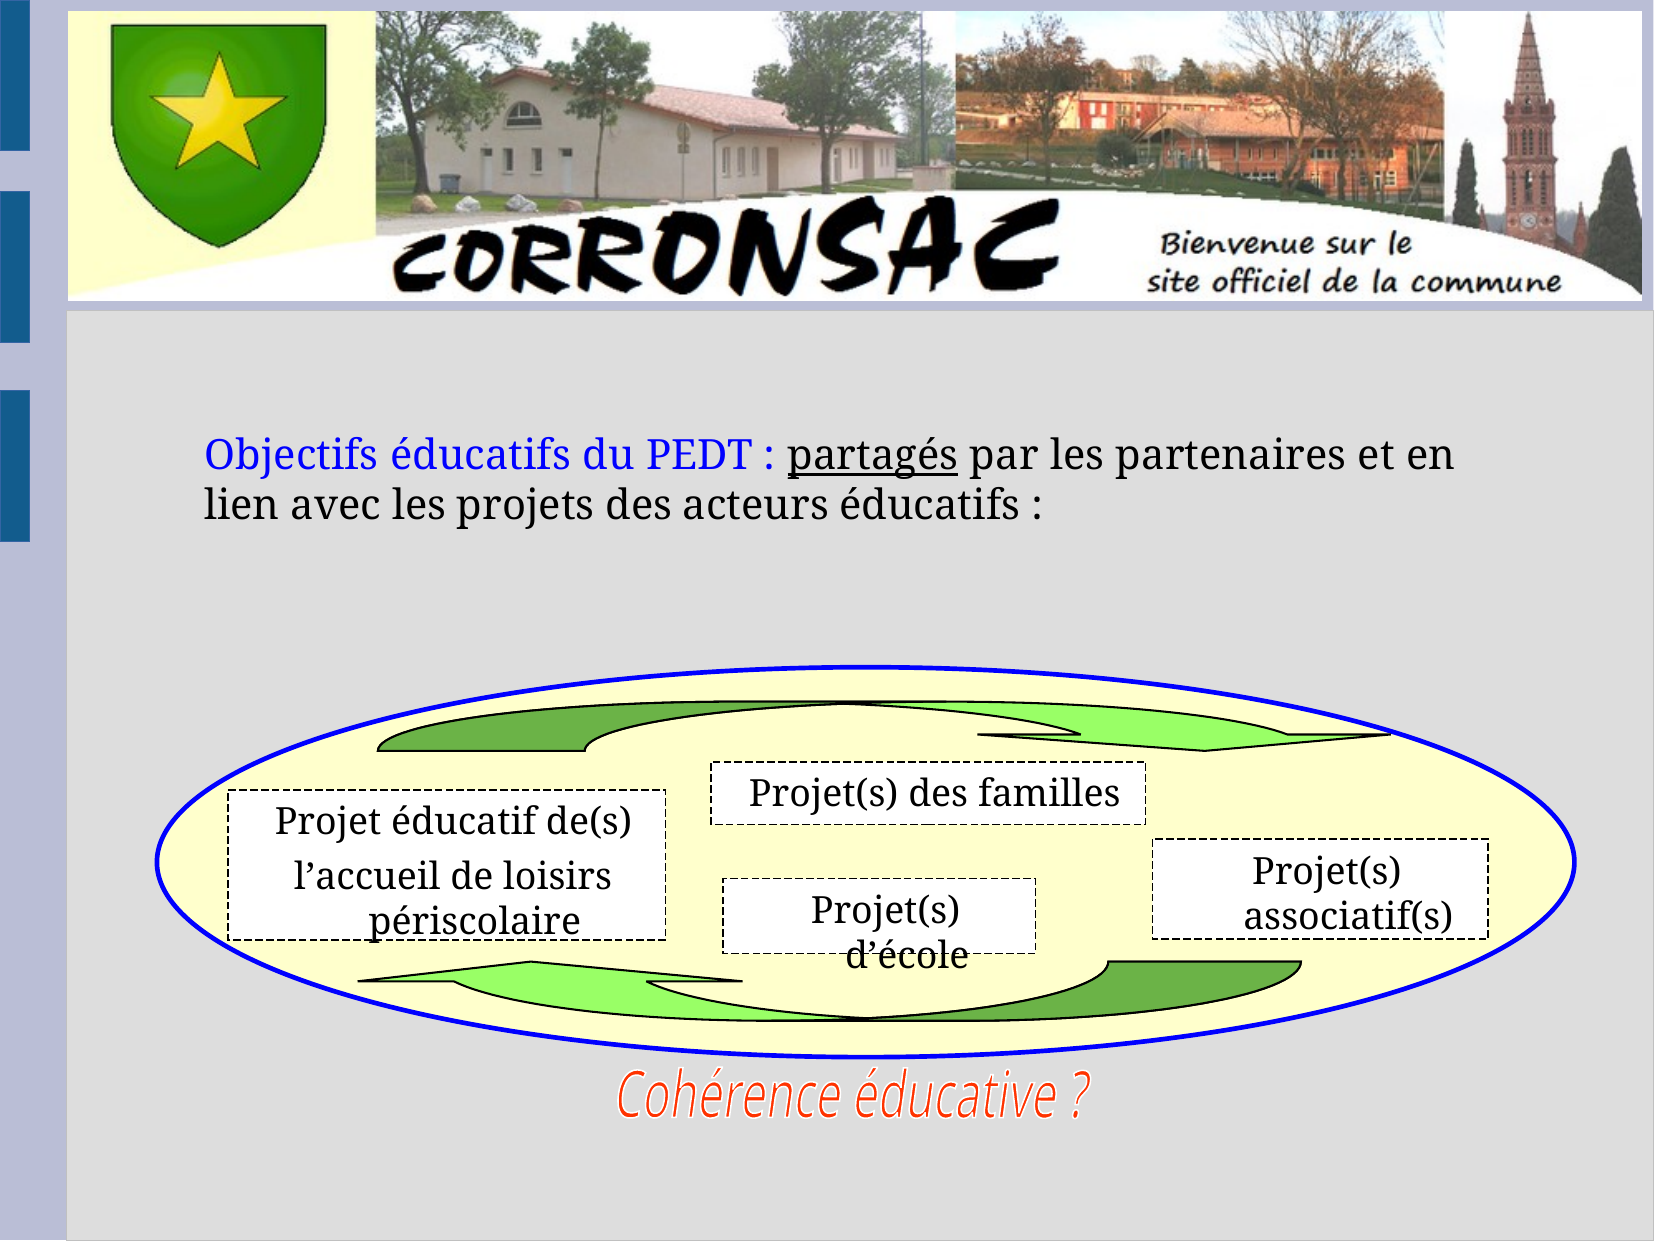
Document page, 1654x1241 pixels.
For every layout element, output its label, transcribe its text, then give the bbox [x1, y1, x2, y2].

text_box Cohérence éducative ? [956, 1081, 980, 1119]
text_box Projet(s) associatif(s) [1152, 839, 1489, 940]
text_box Cohérence éducative ? [645, 1081, 669, 1119]
text_box Cohérence éducative ? [796, 1081, 818, 1119]
text_box Cohérence éducative ? [672, 1067, 697, 1118]
text_box Objectifs éducatifs du PEDT : partagés par les partenaires et en lien avec les projets des acteurs éducatifs : [133, 420, 1471, 534]
text_box Projet(s) des familles [710, 761, 1146, 825]
text_box Cohérence éducative ? [855, 1081, 878, 1119]
text_box Cohérence éducative ? [768, 1081, 793, 1118]
text_box Cohérence éducative ? [936, 1081, 957, 1119]
text_box Cohérence éducative ? [1073, 1070, 1091, 1105]
text_box Projet(s) d’école [722, 878, 1036, 954]
picture [68, 11, 1642, 301]
text_box Cohérence éducative ? [1034, 1082, 1057, 1119]
text_box Cohérence éducative ? [725, 1081, 745, 1118]
text_box Projet éducatif de(s) l’accueil de loisirs périscolaire [228, 789, 666, 940]
text_box Cohérence éducative ? [818, 1081, 841, 1119]
text_box [156, 667, 1575, 1058]
text_box Cohérence éducative ? [984, 1074, 1000, 1119]
text_box Cohérence éducative ? [880, 1067, 908, 1119]
text_box Cohérence éducative ? [743, 1081, 766, 1119]
text_box Cohérence éducative ? [909, 1082, 934, 1119]
text_box Cohérence éducative ? [700, 1081, 723, 1119]
text_box Cohérence éducative ? [618, 1069, 646, 1118]
text_box Cohérence éducative ? [1011, 1082, 1035, 1118]
